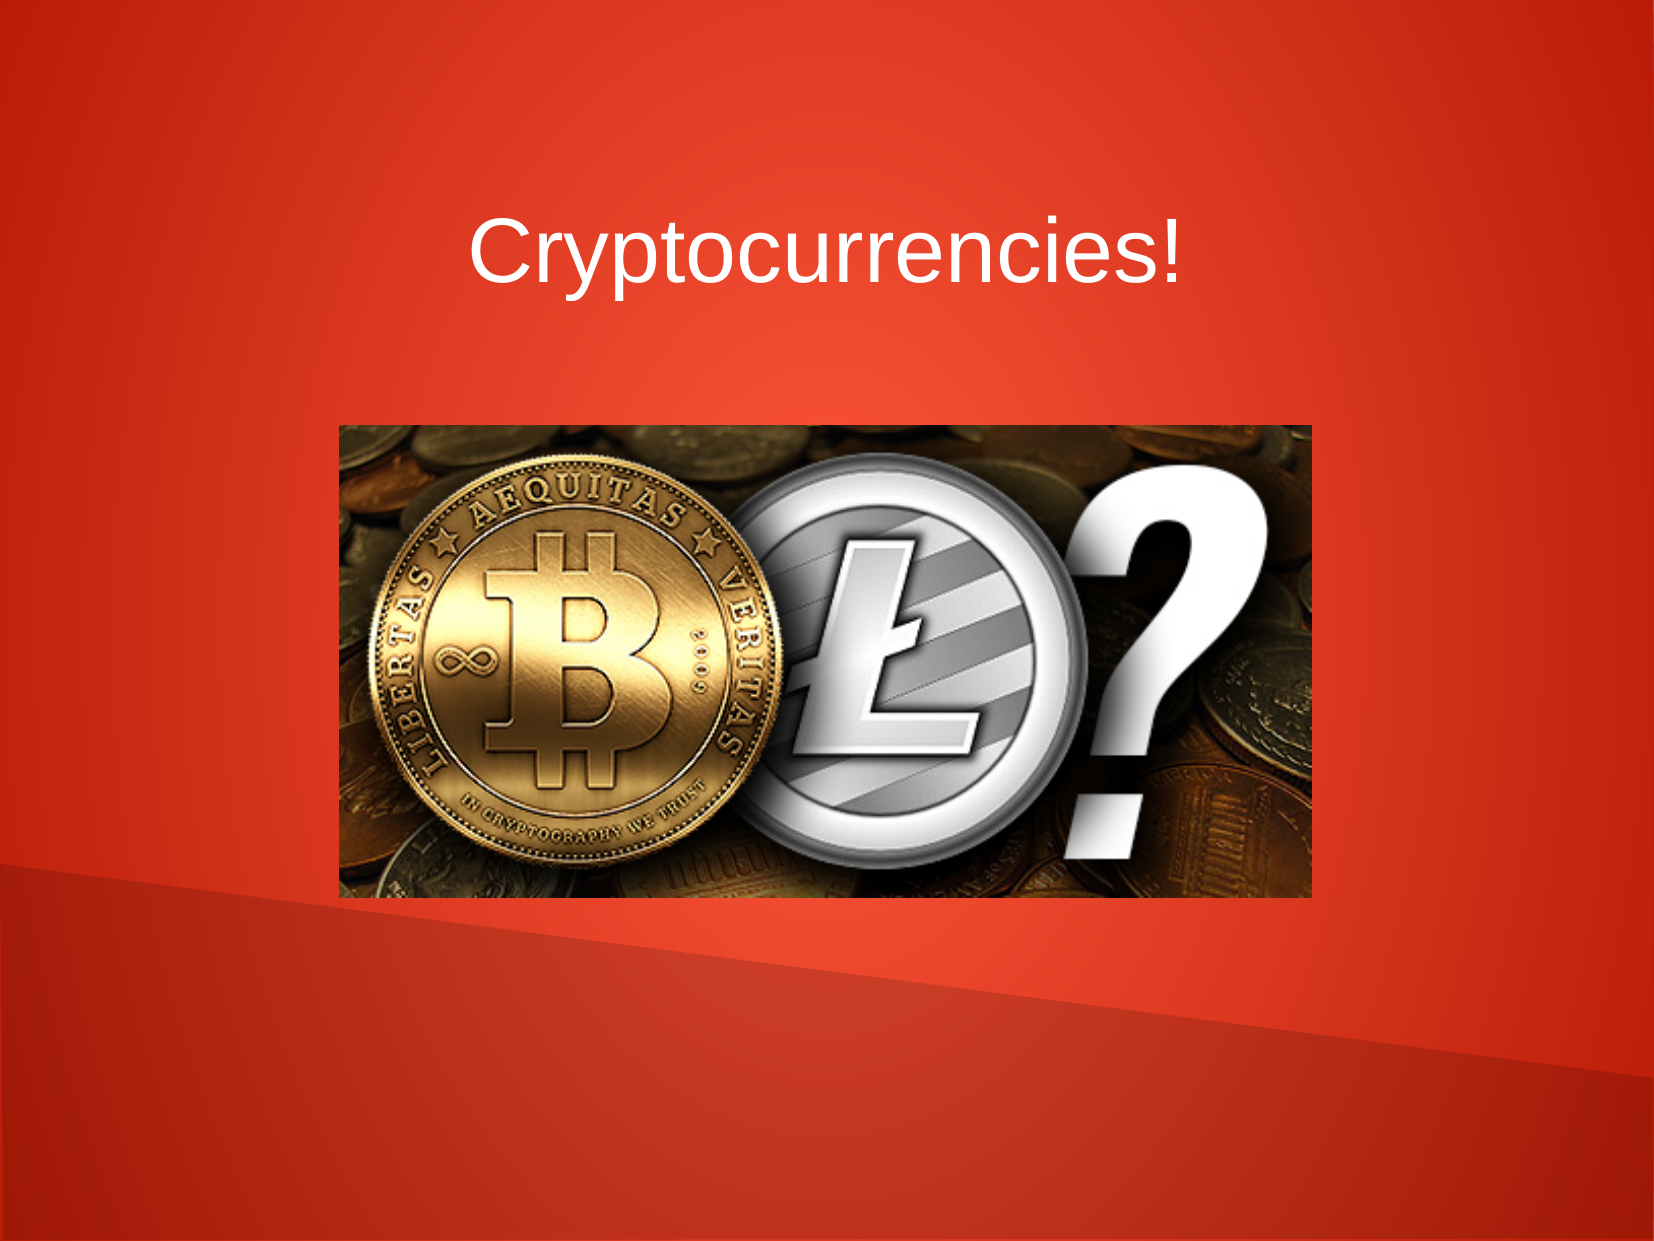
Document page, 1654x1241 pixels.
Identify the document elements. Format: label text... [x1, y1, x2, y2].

title Cryptocurrencies! [11, 147, 1642, 355]
picture [339, 425, 1312, 898]
